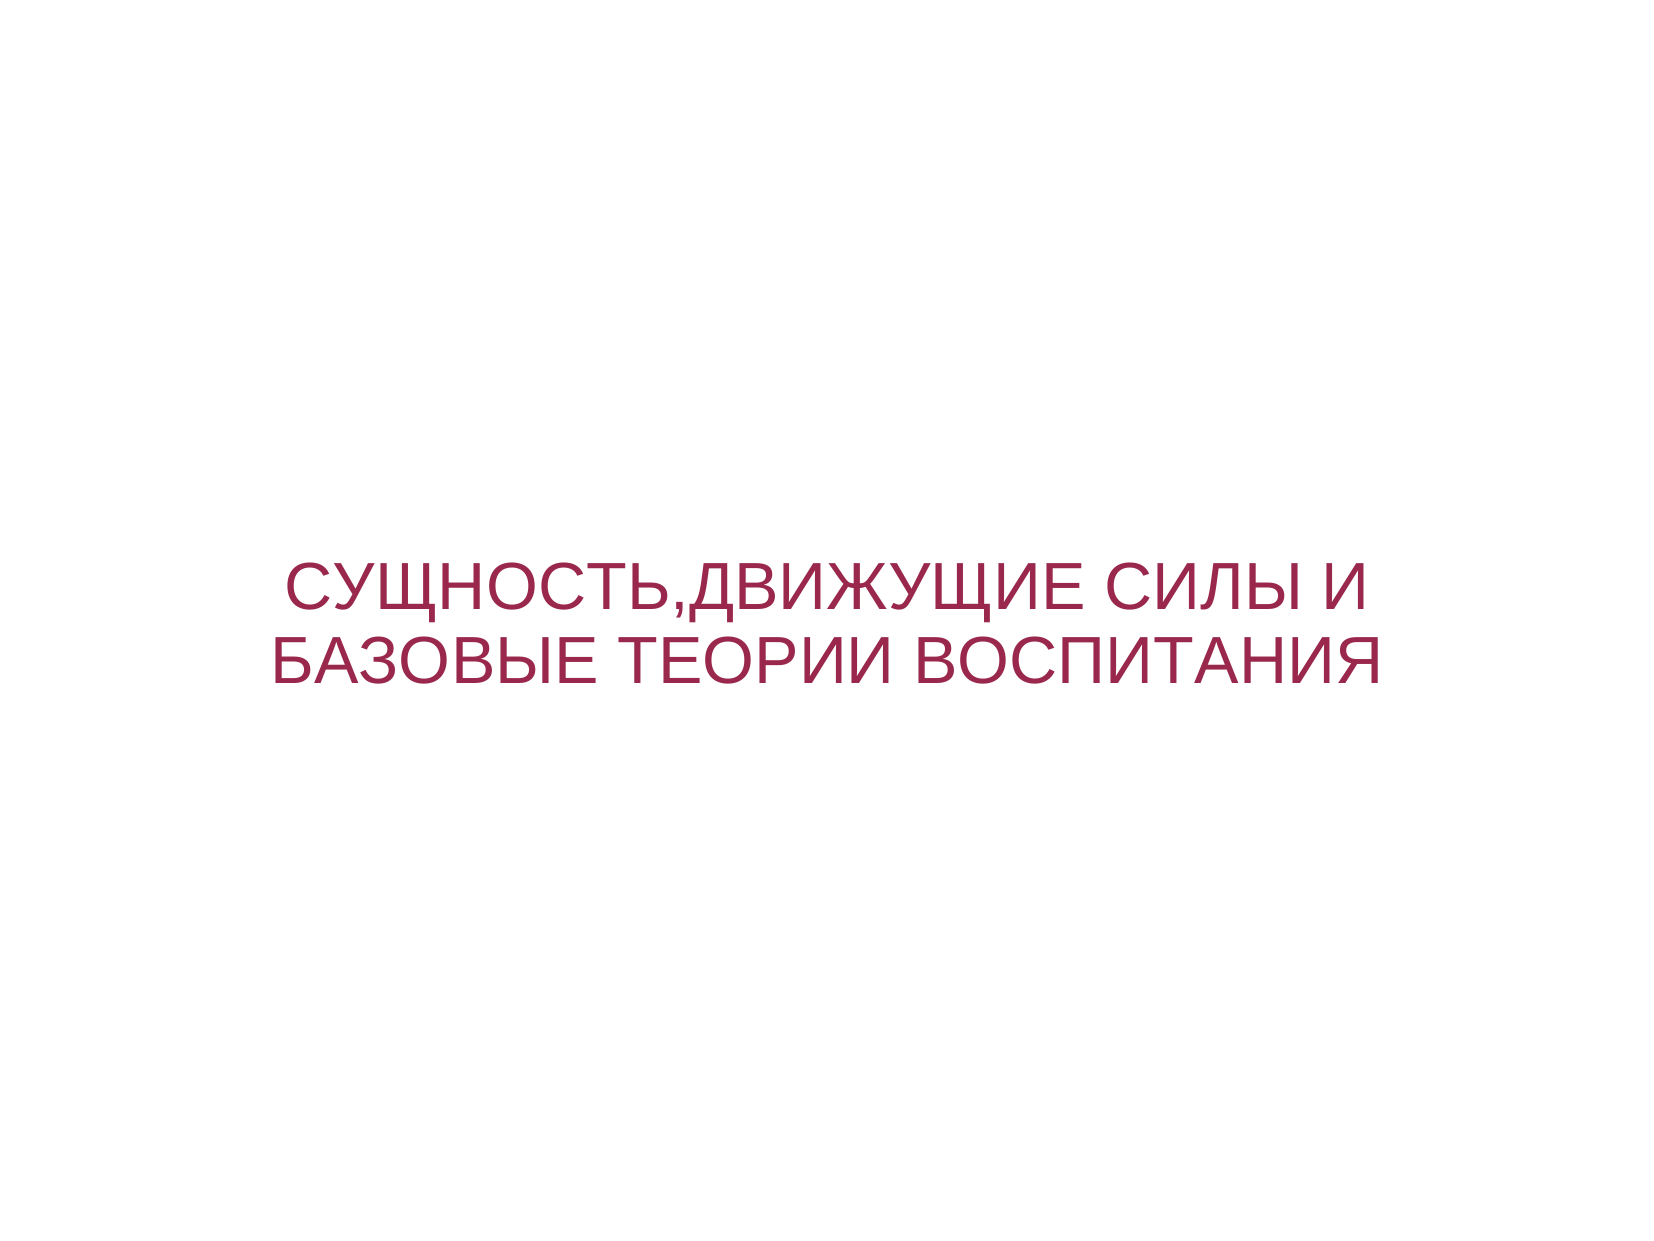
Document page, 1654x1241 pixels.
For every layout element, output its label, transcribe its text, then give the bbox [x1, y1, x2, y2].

subtitle СУЩНОСТЬ,ДВИЖУЩИЕ СИЛЫ И БАЗОВЫЕ ТЕОРИИ ВОСПИТАНИЯ [121, 114, 1534, 1132]
